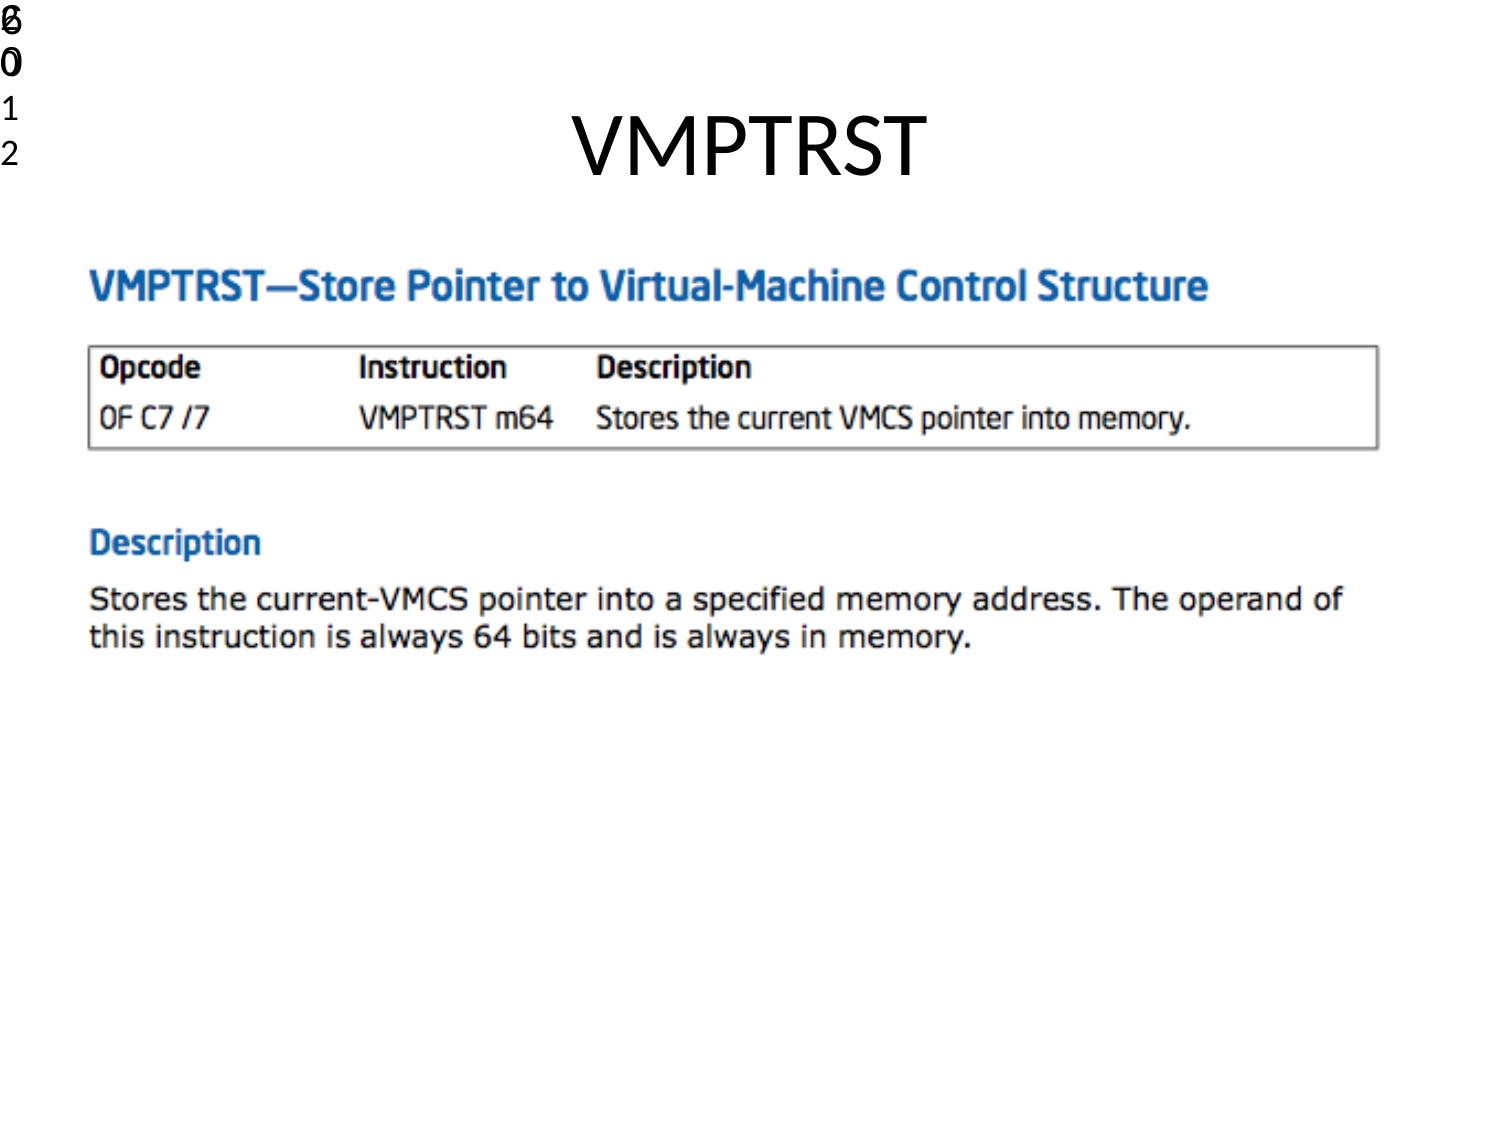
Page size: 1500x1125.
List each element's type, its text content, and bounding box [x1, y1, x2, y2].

picture [75, 253, 1396, 666]
title VMPTRST [75, 45, 1425, 233]
